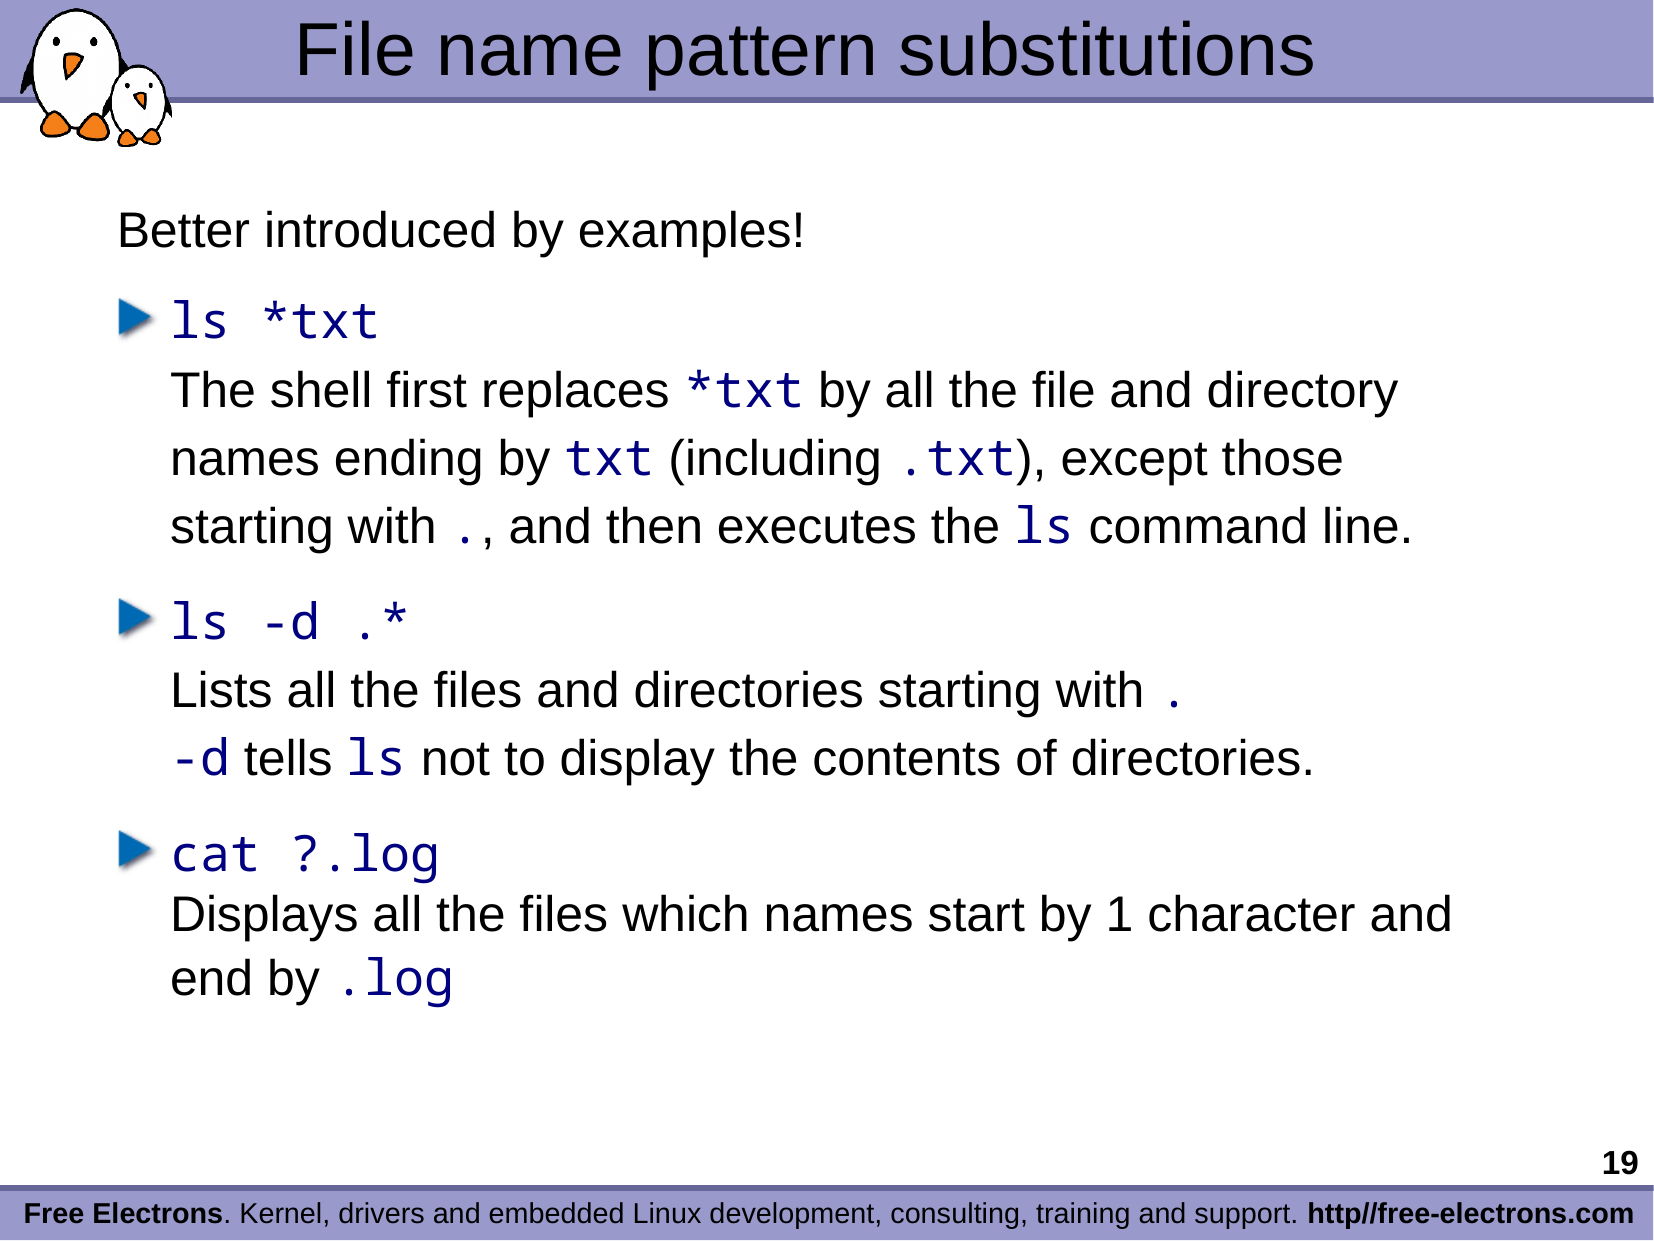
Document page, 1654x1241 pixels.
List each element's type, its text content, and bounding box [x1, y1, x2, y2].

list Better introduced by examples! ls *txt The shell first replaces *txt by all the file and directory names ending by txt (including .txt), except those starting with ., and then executes the ls command line. ls -d .* Lists all the files and directories starting with . -d tells ls not to display the contents of directories. cat ?.log Displays all the files which names start by 1 character and end by .log [99, 202, 1512, 1086]
picture [20, 8, 172, 147]
title File name pattern substitutions [60, 0, 1551, 100]
